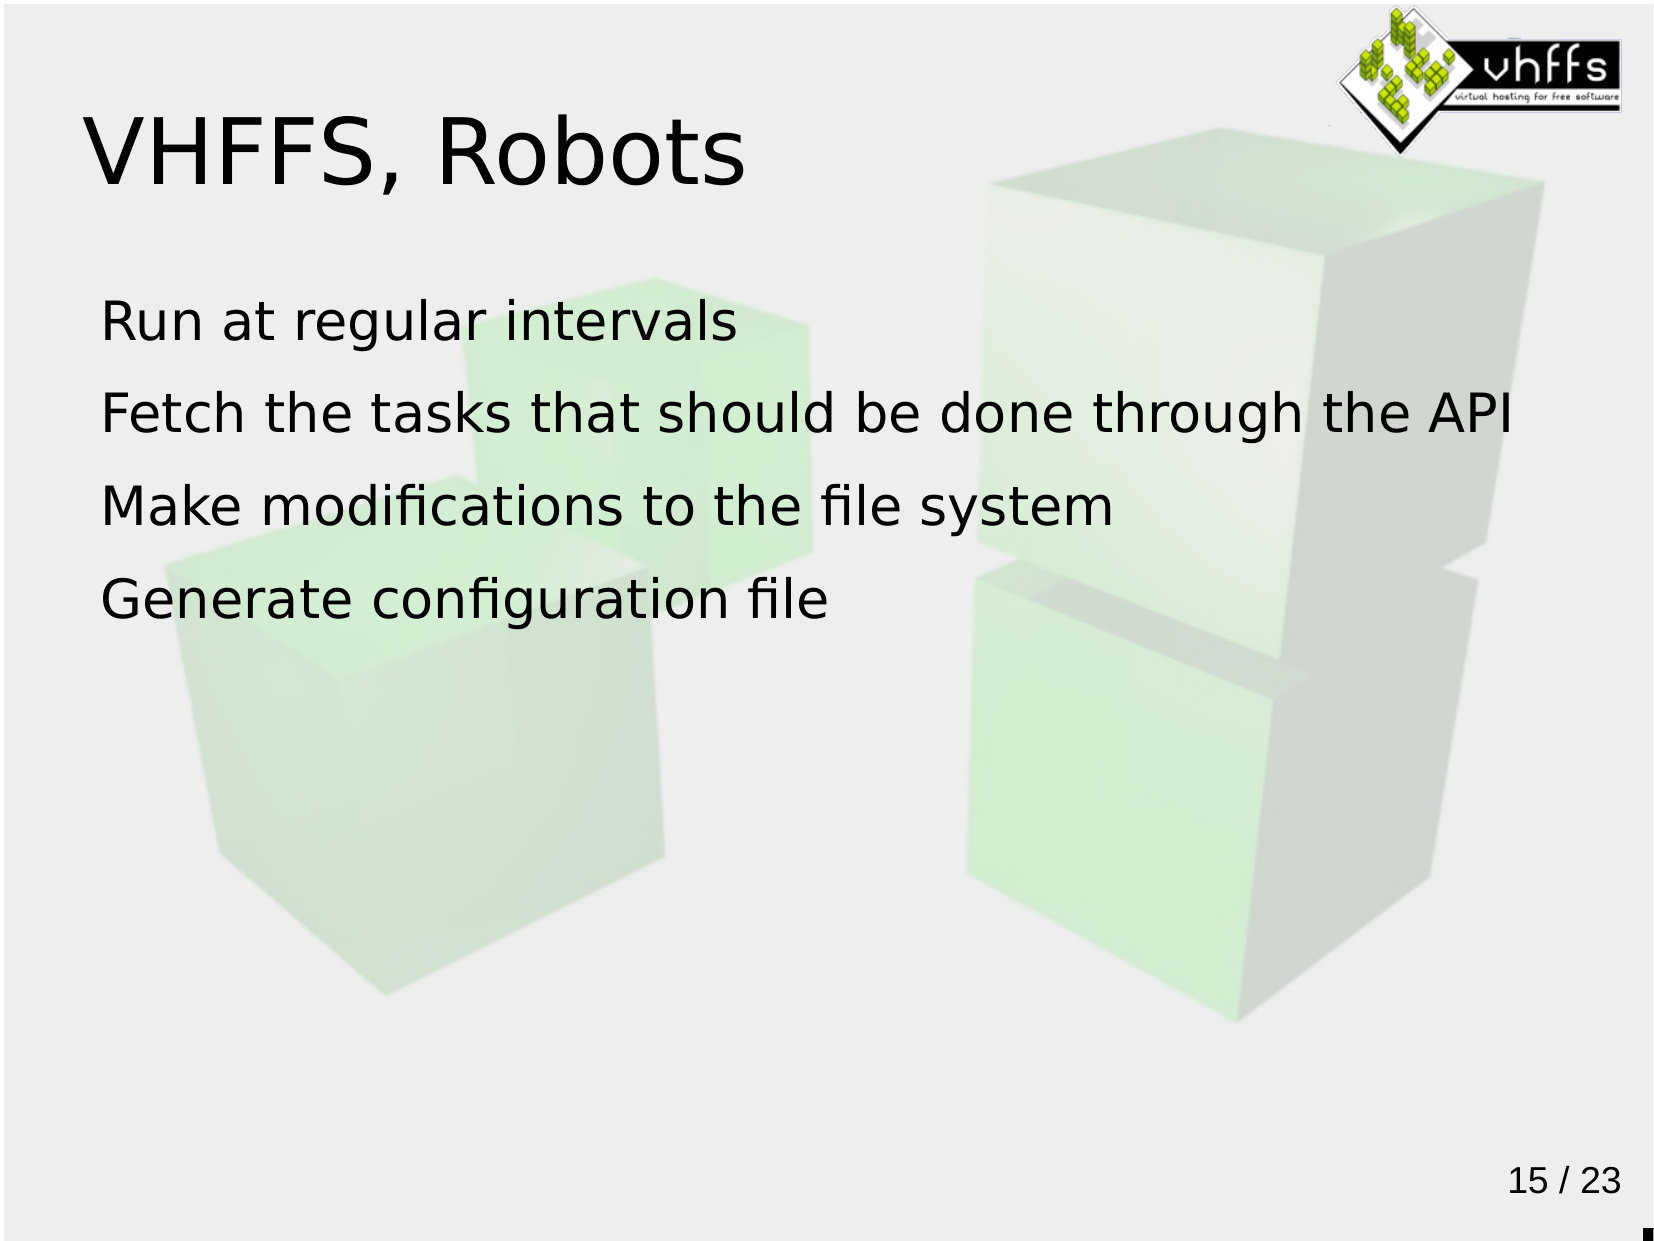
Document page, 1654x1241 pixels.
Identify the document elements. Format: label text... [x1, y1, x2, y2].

list Run at regular intervals Fetch the tasks that should be done through the API Make modifications to the file system Generate configuration file [82, 290, 1571, 1094]
picture [4, 0, 1654, 1241]
text_box [1643, 1228, 1654, 1241]
title VHFFS, Robots [82, 49, 1571, 257]
text_box <numéro> / 23 [1314, 1151, 1637, 1225]
